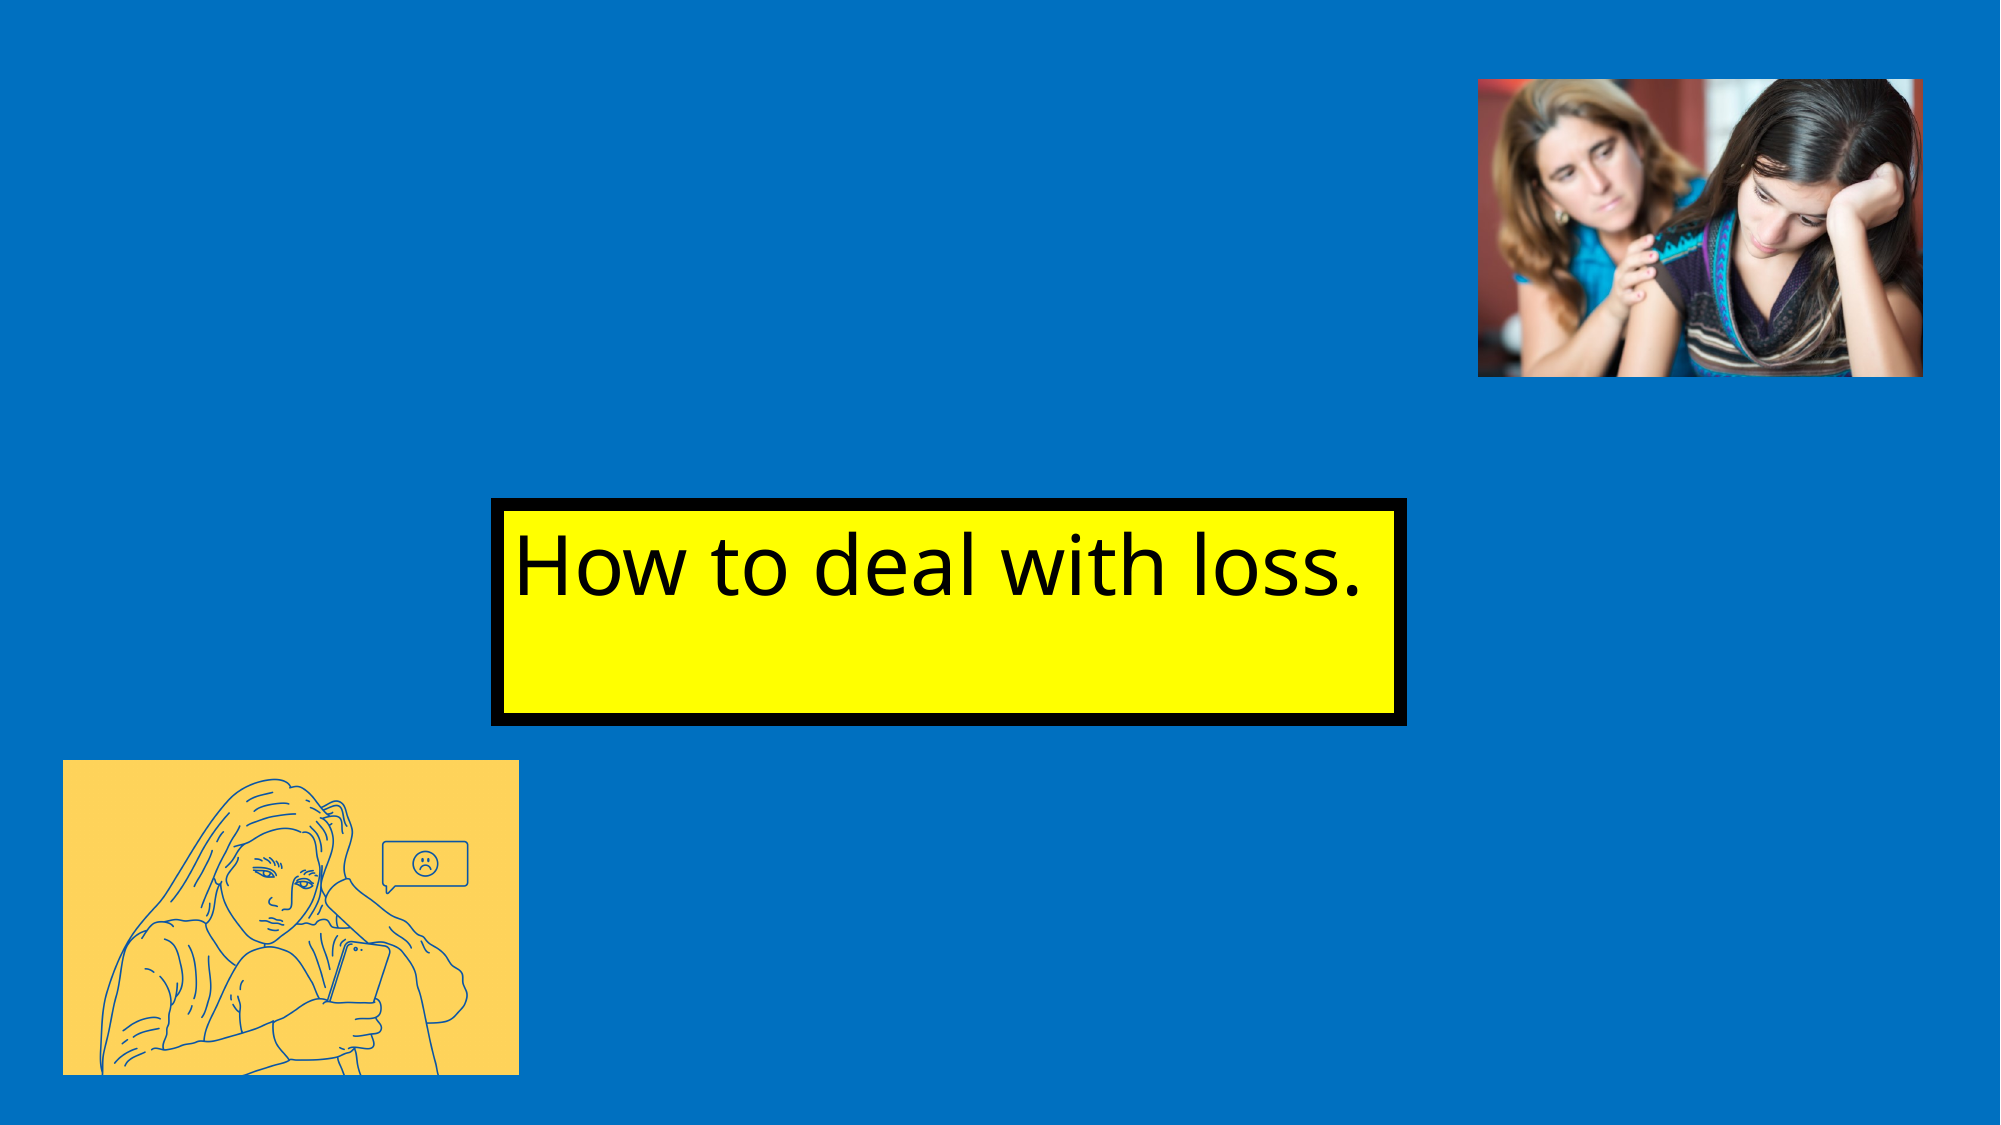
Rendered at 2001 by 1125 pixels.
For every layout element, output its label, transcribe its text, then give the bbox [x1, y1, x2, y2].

text_box How to deal with loss. [497, 504, 1401, 621]
picture [1478, 79, 1923, 377]
picture [63, 760, 519, 1075]
